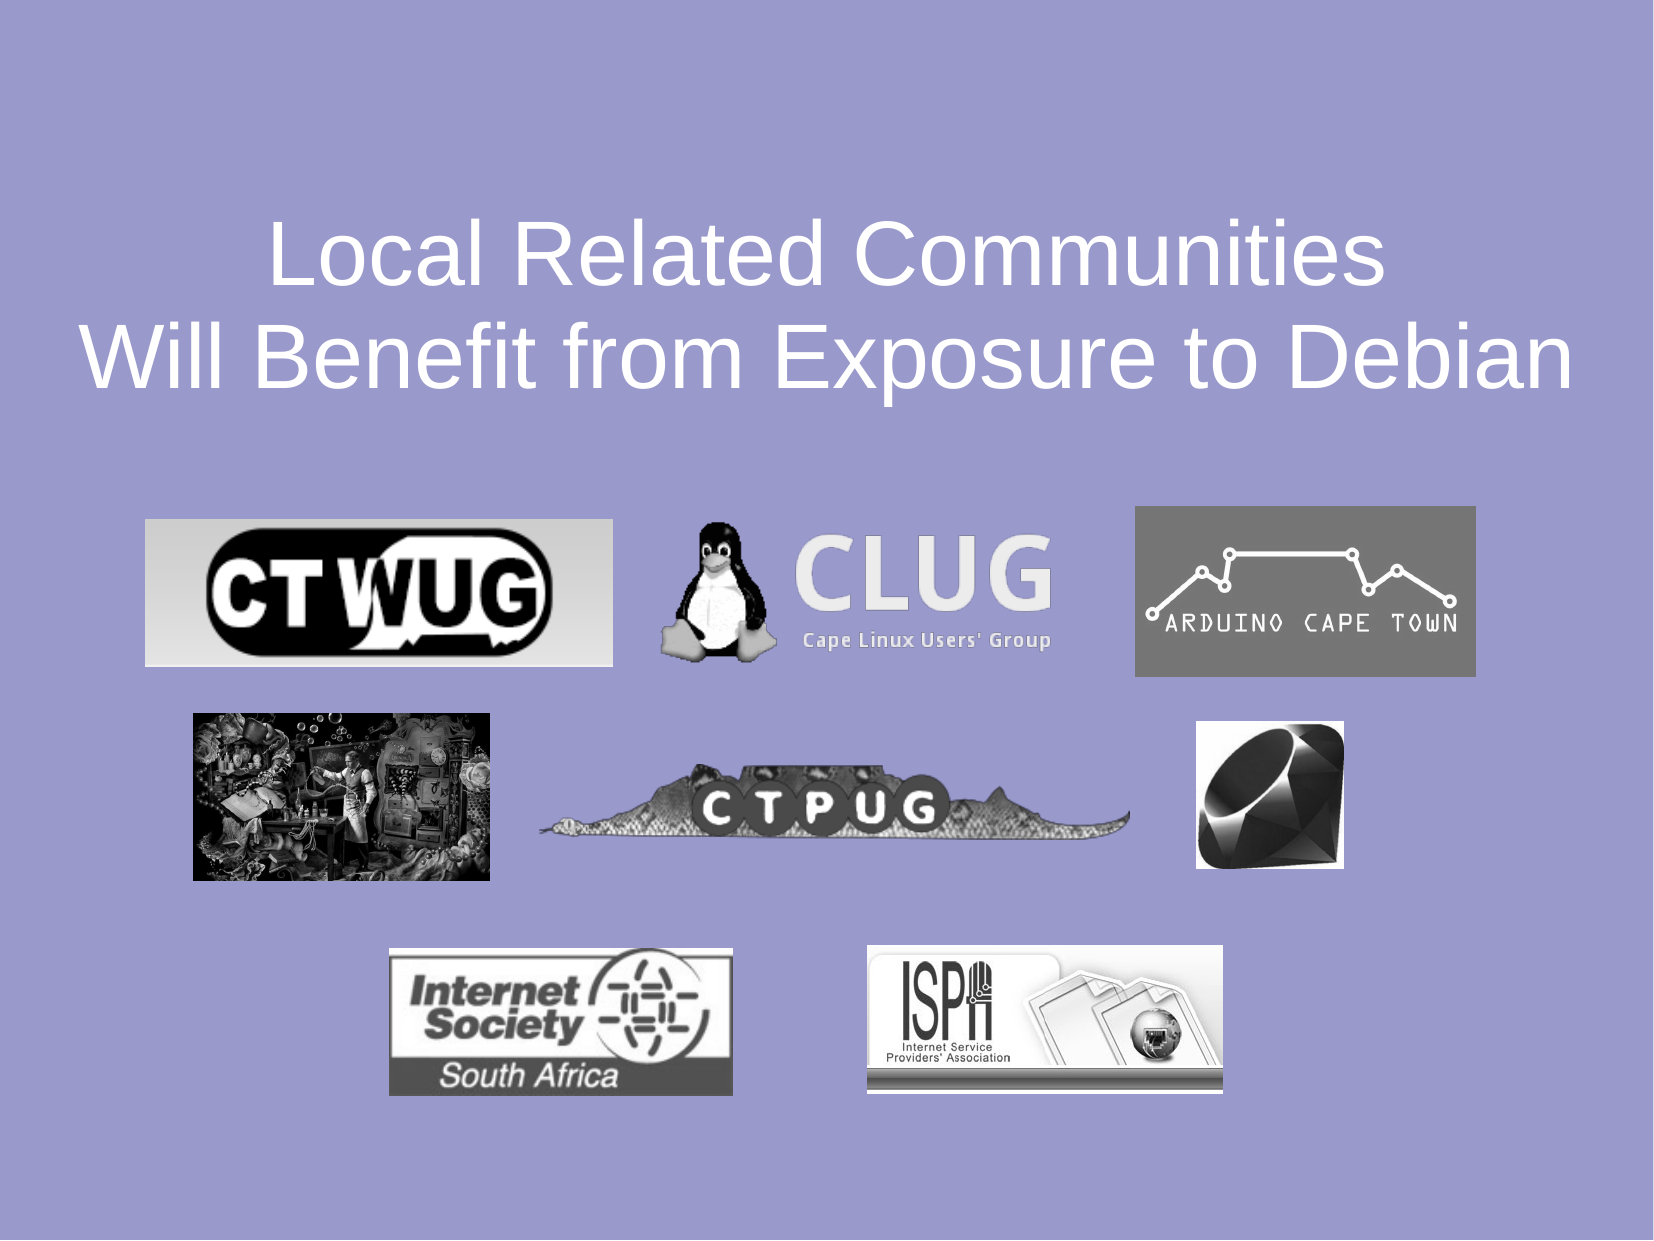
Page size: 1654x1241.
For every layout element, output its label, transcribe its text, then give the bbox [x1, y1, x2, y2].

picture [145, 519, 613, 667]
picture [539, 764, 1130, 840]
picture [1135, 506, 1476, 677]
title Local Related Communities Will Benefit from Exposure to Debian [18, 151, 1638, 459]
picture [389, 948, 733, 1097]
picture [651, 515, 1095, 664]
picture [193, 713, 490, 881]
picture [1196, 721, 1344, 869]
picture [867, 945, 1223, 1094]
